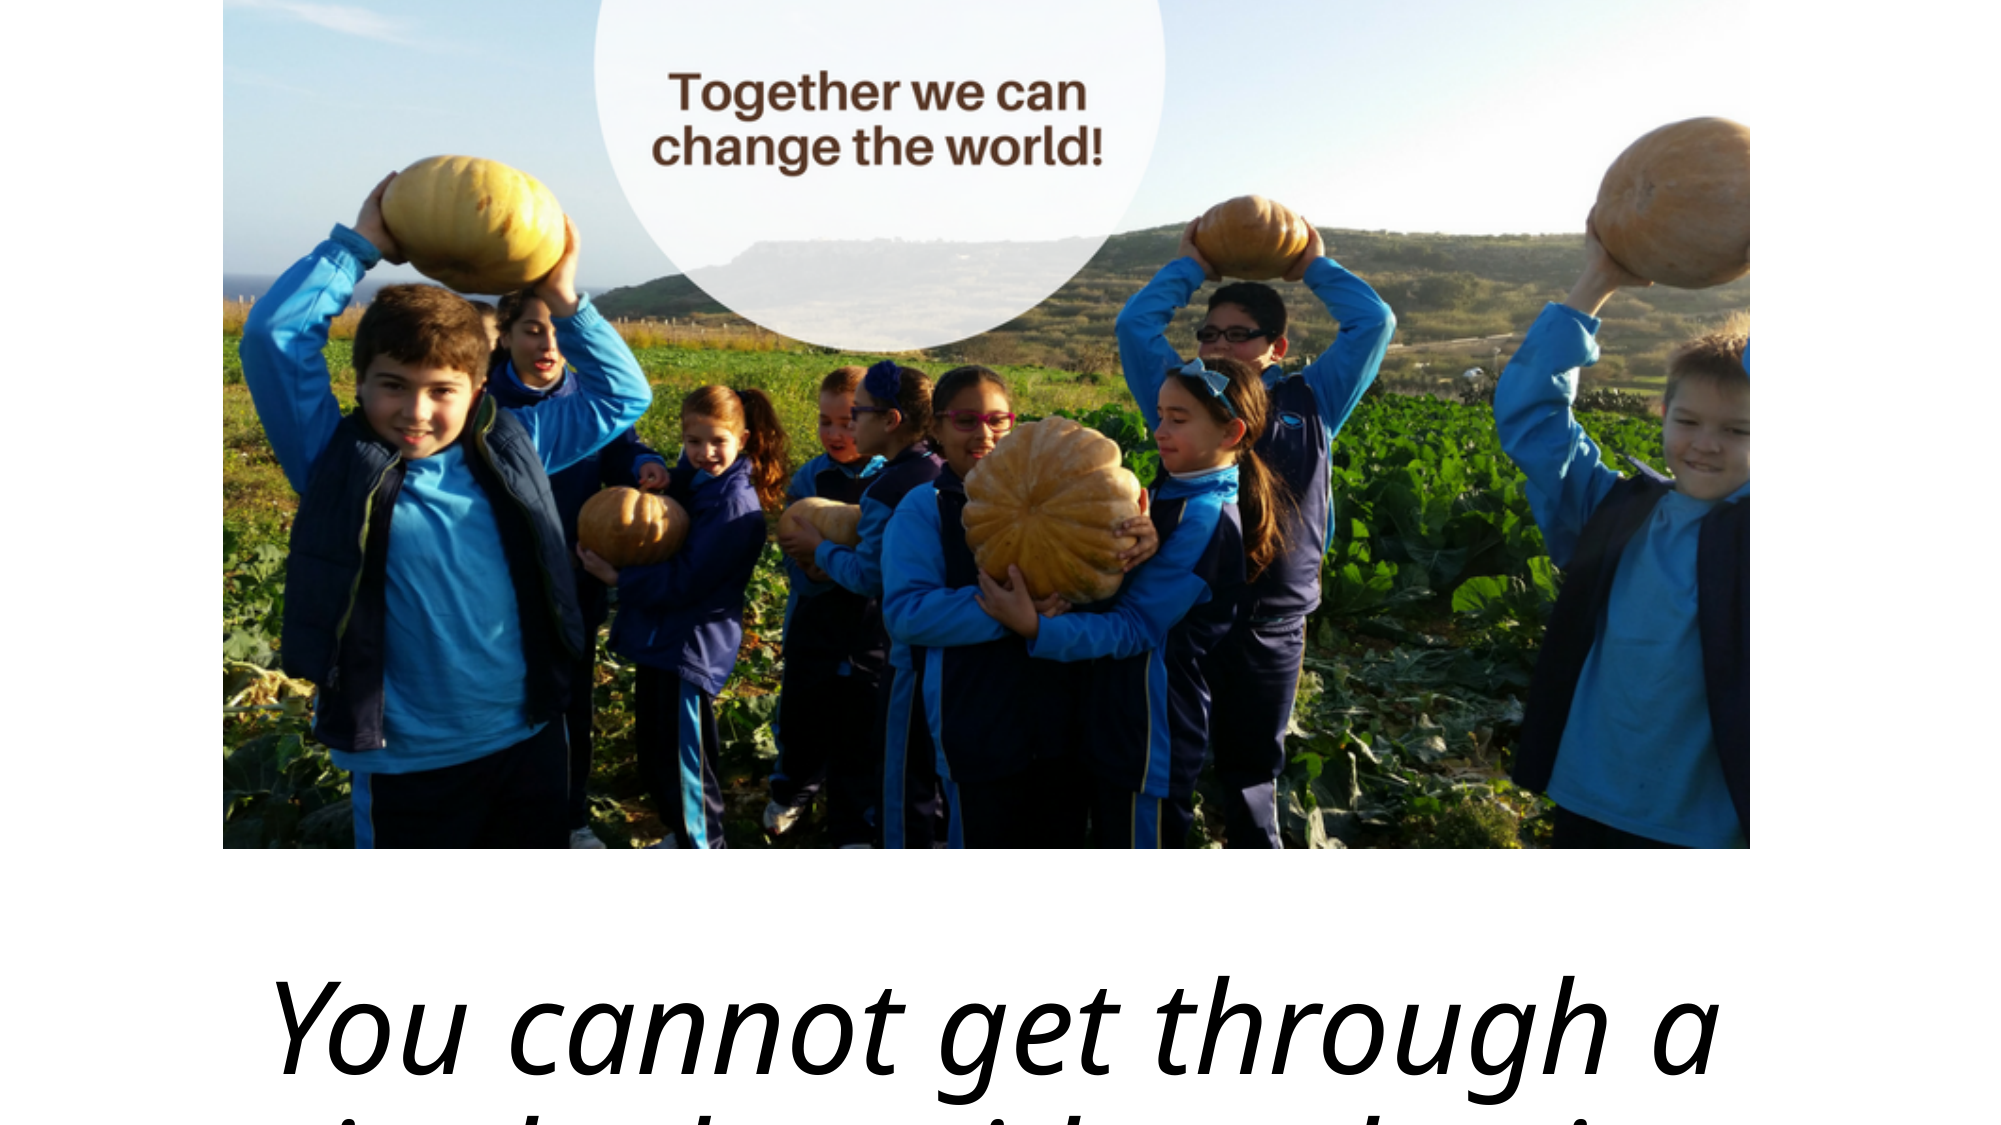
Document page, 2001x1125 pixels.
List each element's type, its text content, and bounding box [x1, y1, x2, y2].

subtitle You cannot get through a single day without having an impact on the world around you. What you do makes a difference, and you have to decide what kind of difference you want to make. Jane Goodall [249, 846, 1780, 1125]
picture [223, 0, 1750, 849]
